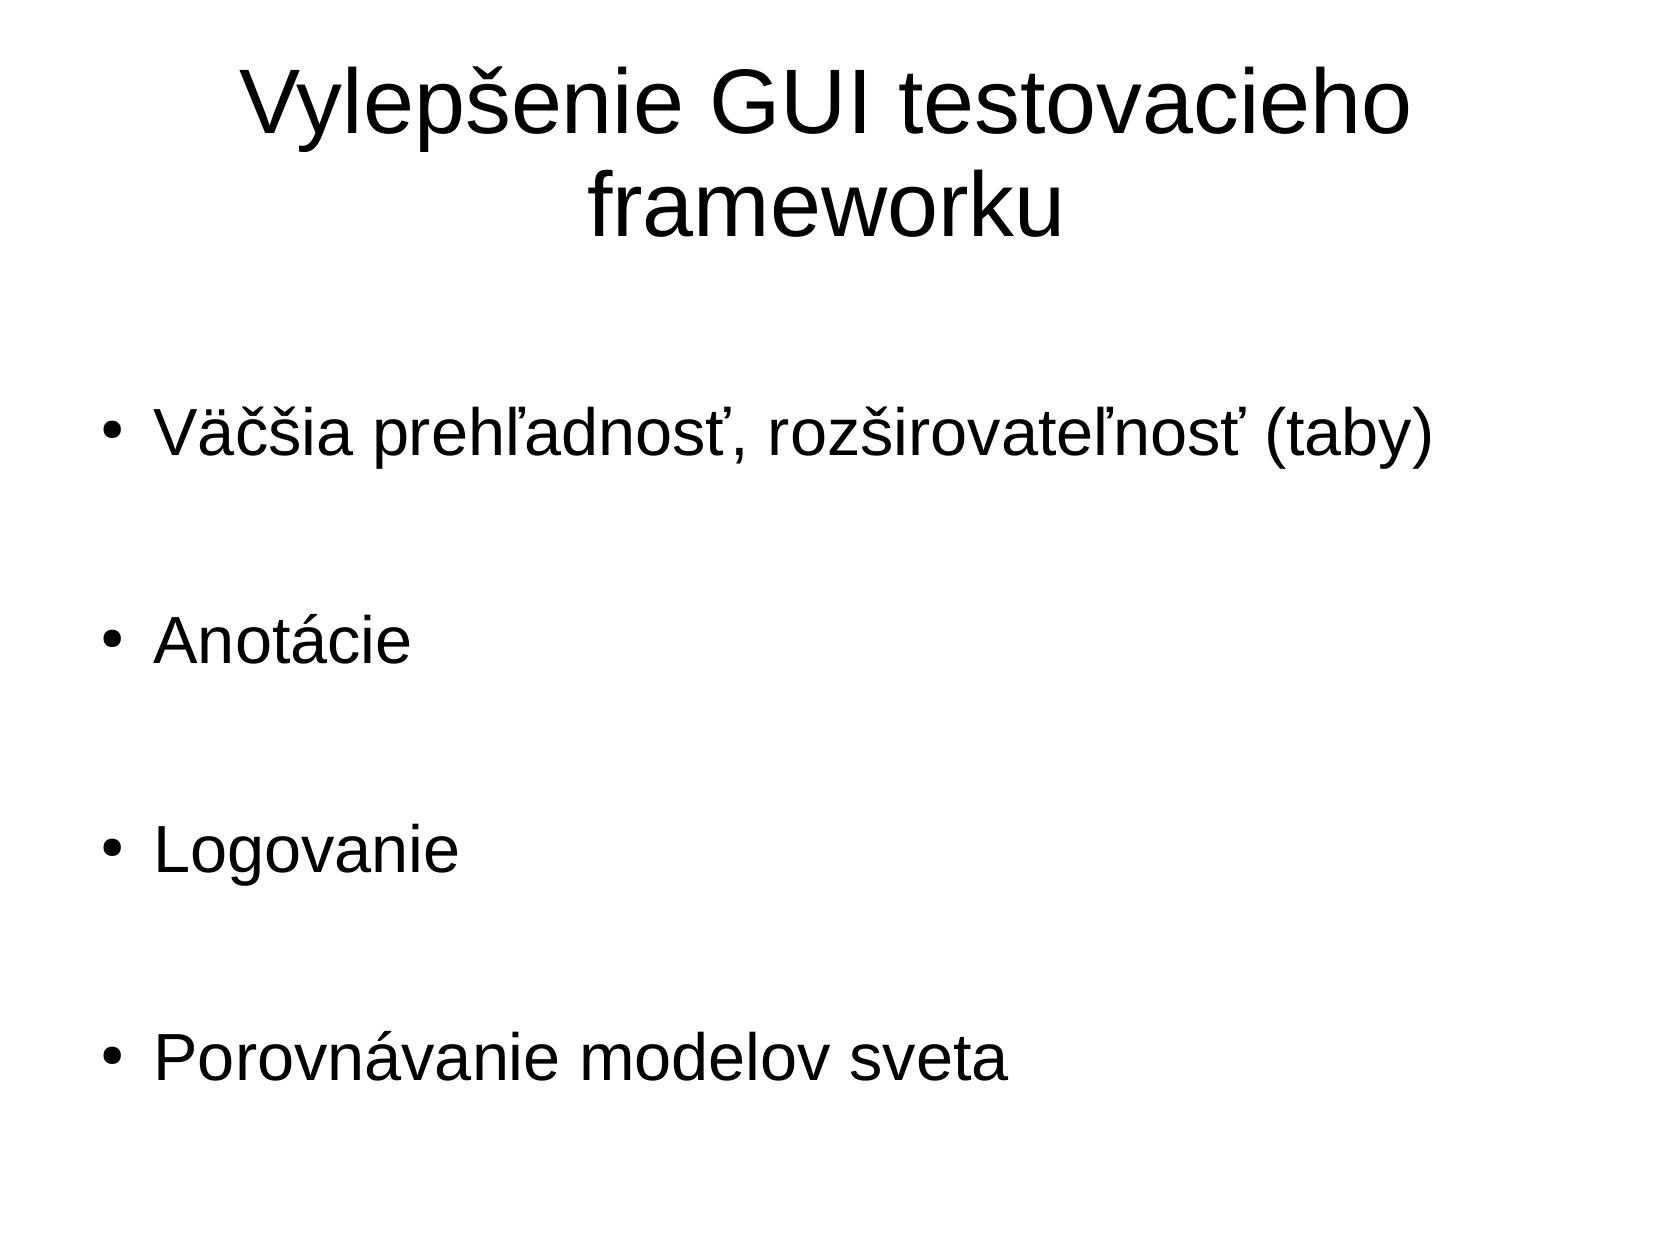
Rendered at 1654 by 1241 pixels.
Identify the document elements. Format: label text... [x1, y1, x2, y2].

list Väčšia prehľadnosť, rozširovateľnosť (taby) Anotácie Logovanie Porovnávanie modelov sveta [82, 290, 1571, 1096]
title Vylepšenie GUI testovacieho frameworku [82, 50, 1571, 256]
